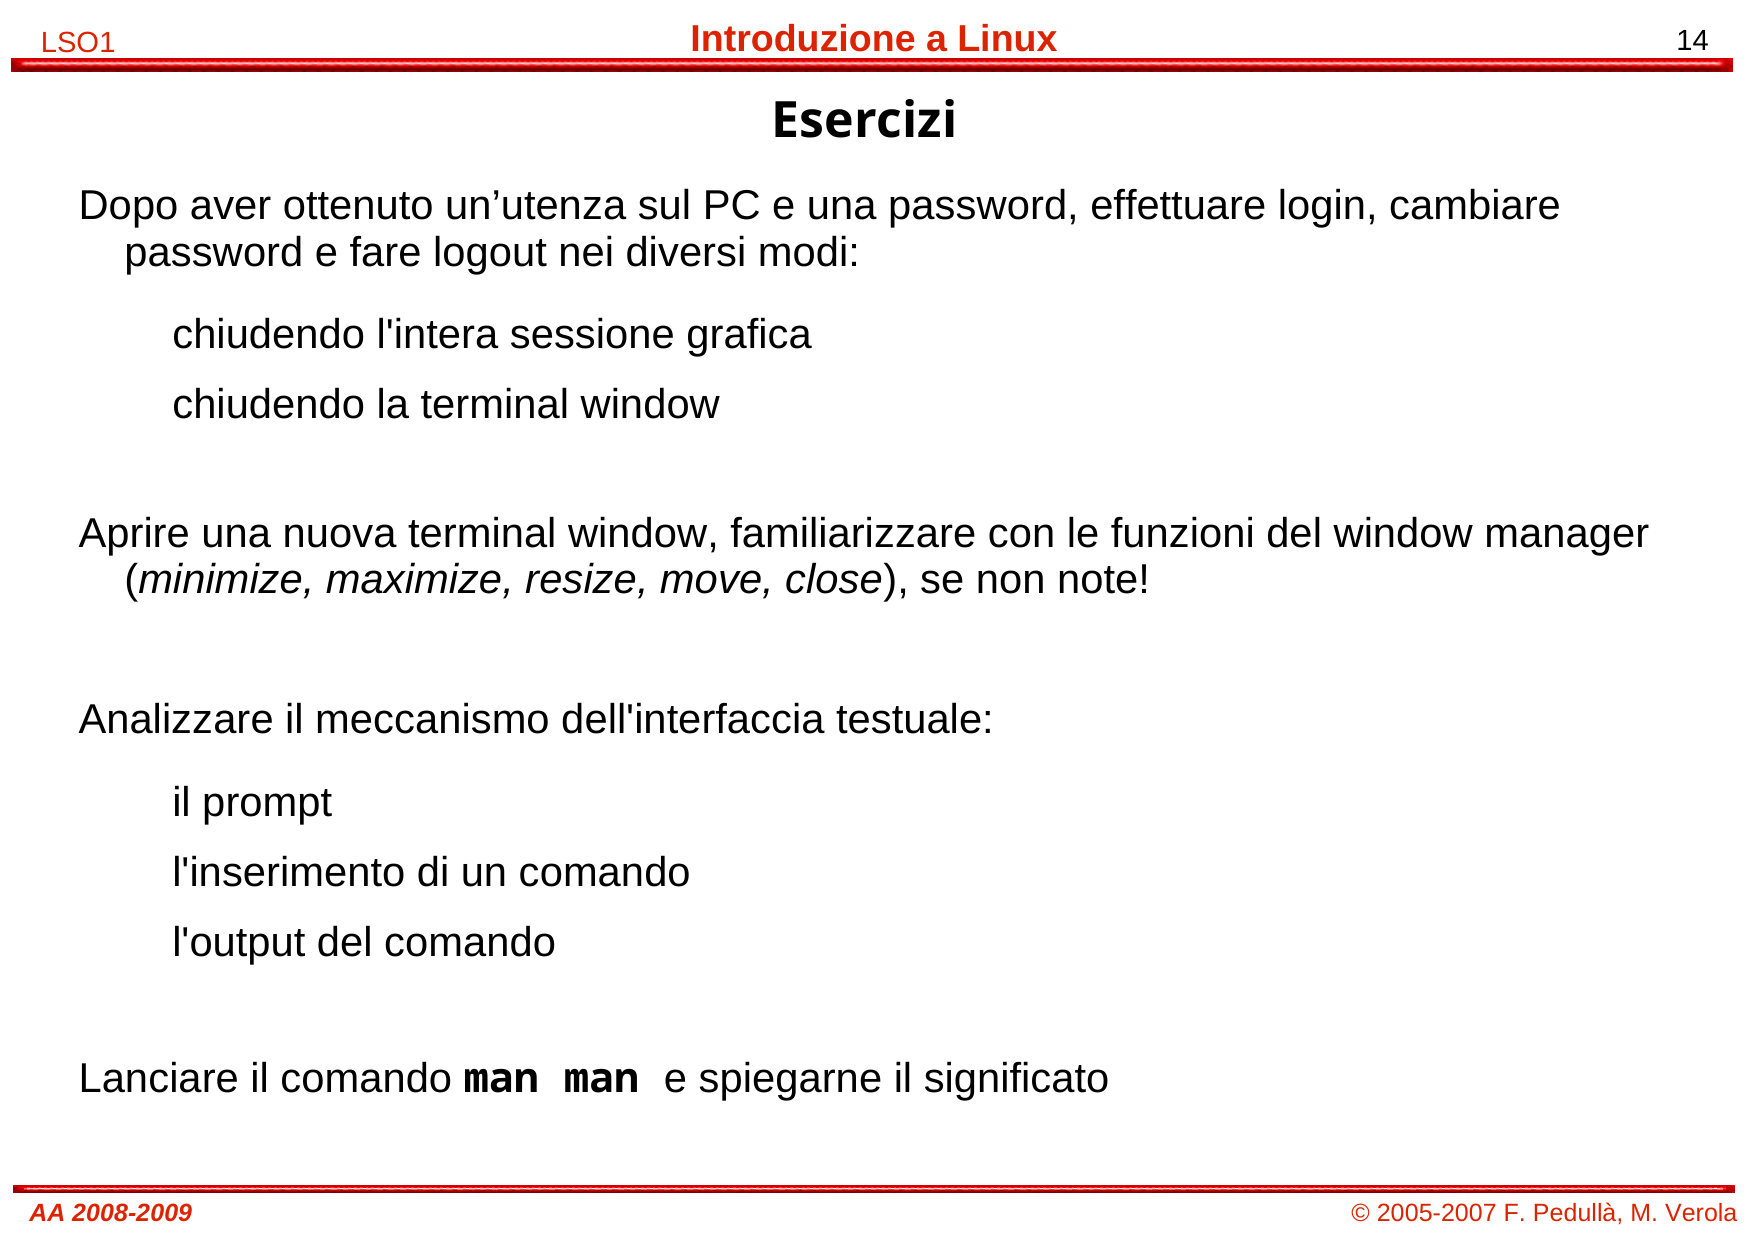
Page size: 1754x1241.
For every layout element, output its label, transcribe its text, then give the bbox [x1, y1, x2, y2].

list Dopo aver ottenuto un’utenza sul PC e una password, effettuare login, cambiare password e fare logout nei diversi modi: chiudendo l'intera sessione grafica chiudendo la terminal window Aprire una nuova terminal window, familiarizzare con le funzioni del window manager (minimize, maximize, resize, move, close), se non note! Analizzare il meccanismo dell'interfaccia testuale: il prompt l'inserimento di un comando l'output del comando Lanciare il comando man man e spiegarne il significato [63, 182, 1663, 1098]
picture [11, 58, 1733, 72]
title Esercizi [28, 72, 1702, 168]
picture [13, 1185, 1735, 1193]
